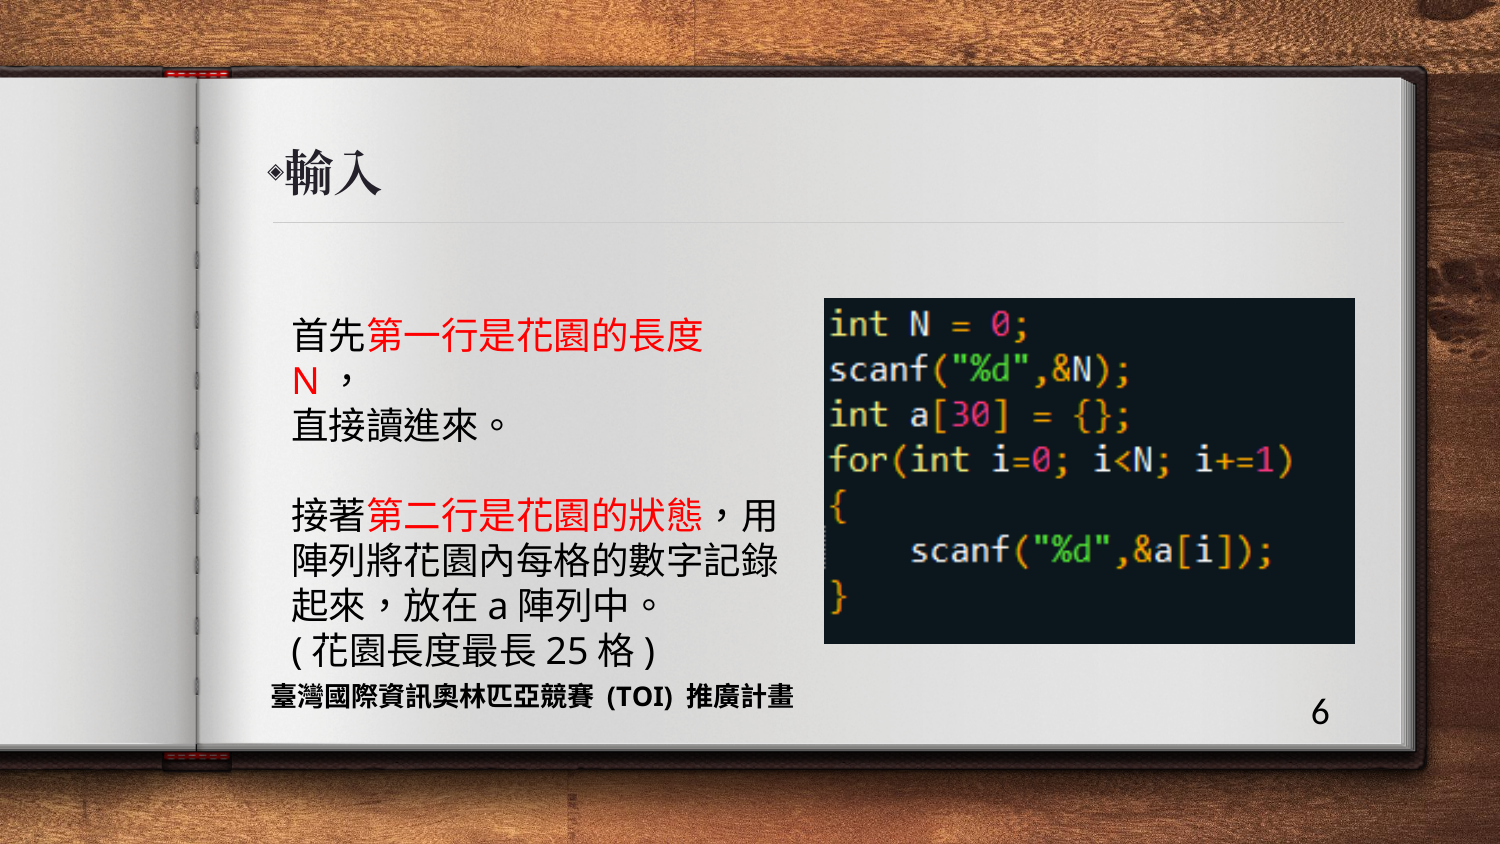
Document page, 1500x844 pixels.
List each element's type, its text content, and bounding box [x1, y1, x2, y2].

text_box [1295, 672, 1386, 737]
text_box 首先第一行是花園的長度N， 直接讀進來。 接著第二行是花園的狀態，用陣列將花園內每格的數字記錄起來，放在a陣列中。 (花園長度最長25格) [276, 304, 800, 638]
picture [824, 298, 1355, 644]
list 輸入 [252, 126, 1194, 216]
